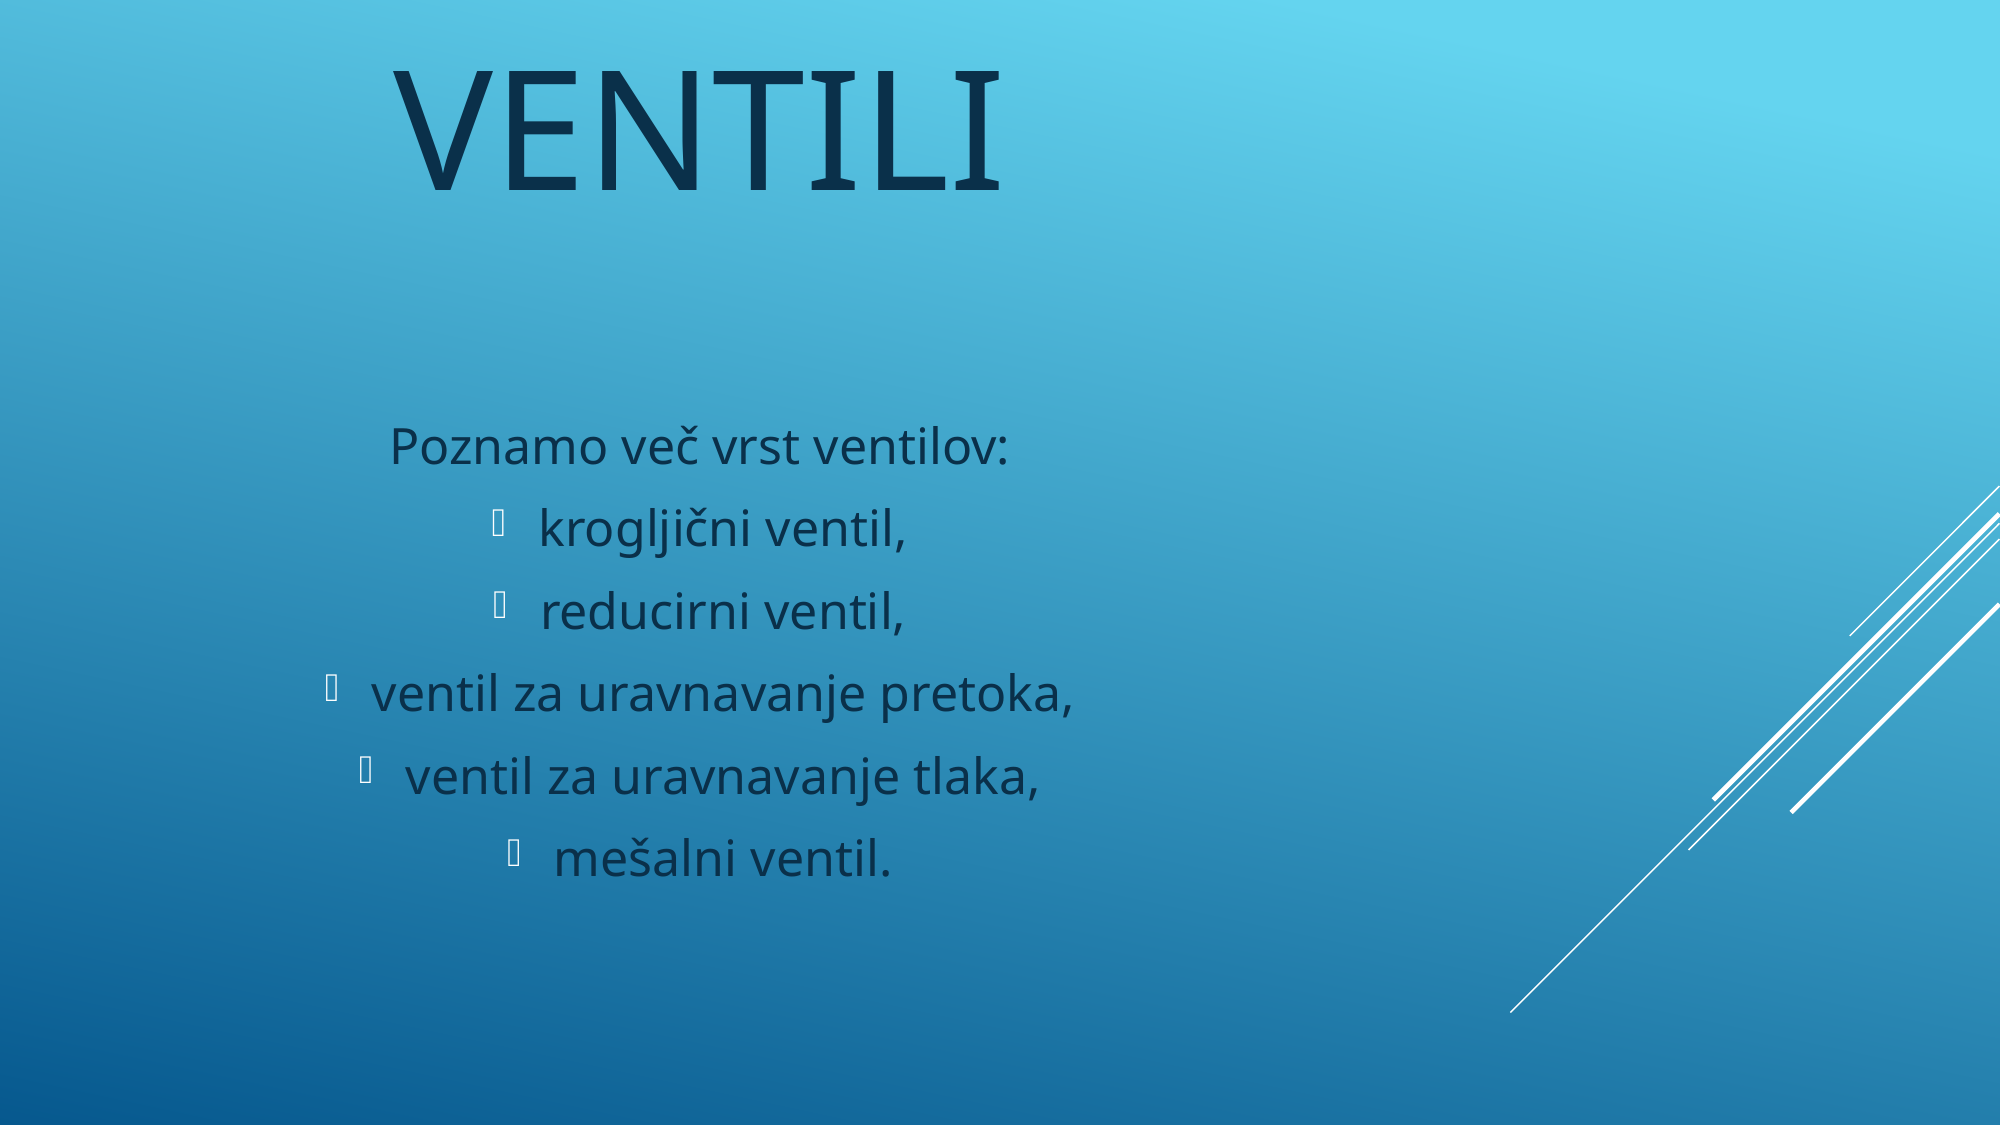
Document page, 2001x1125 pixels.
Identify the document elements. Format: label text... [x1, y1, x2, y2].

list Poznamo več vrst ventilov: krogljični ventil, reducirni ventil, ventil za uravnavanje pretoka, ventil za uravnavanje tlaka, mešalni ventil. [0, 247, 1400, 1125]
title ventili [0, 0, 1400, 247]
